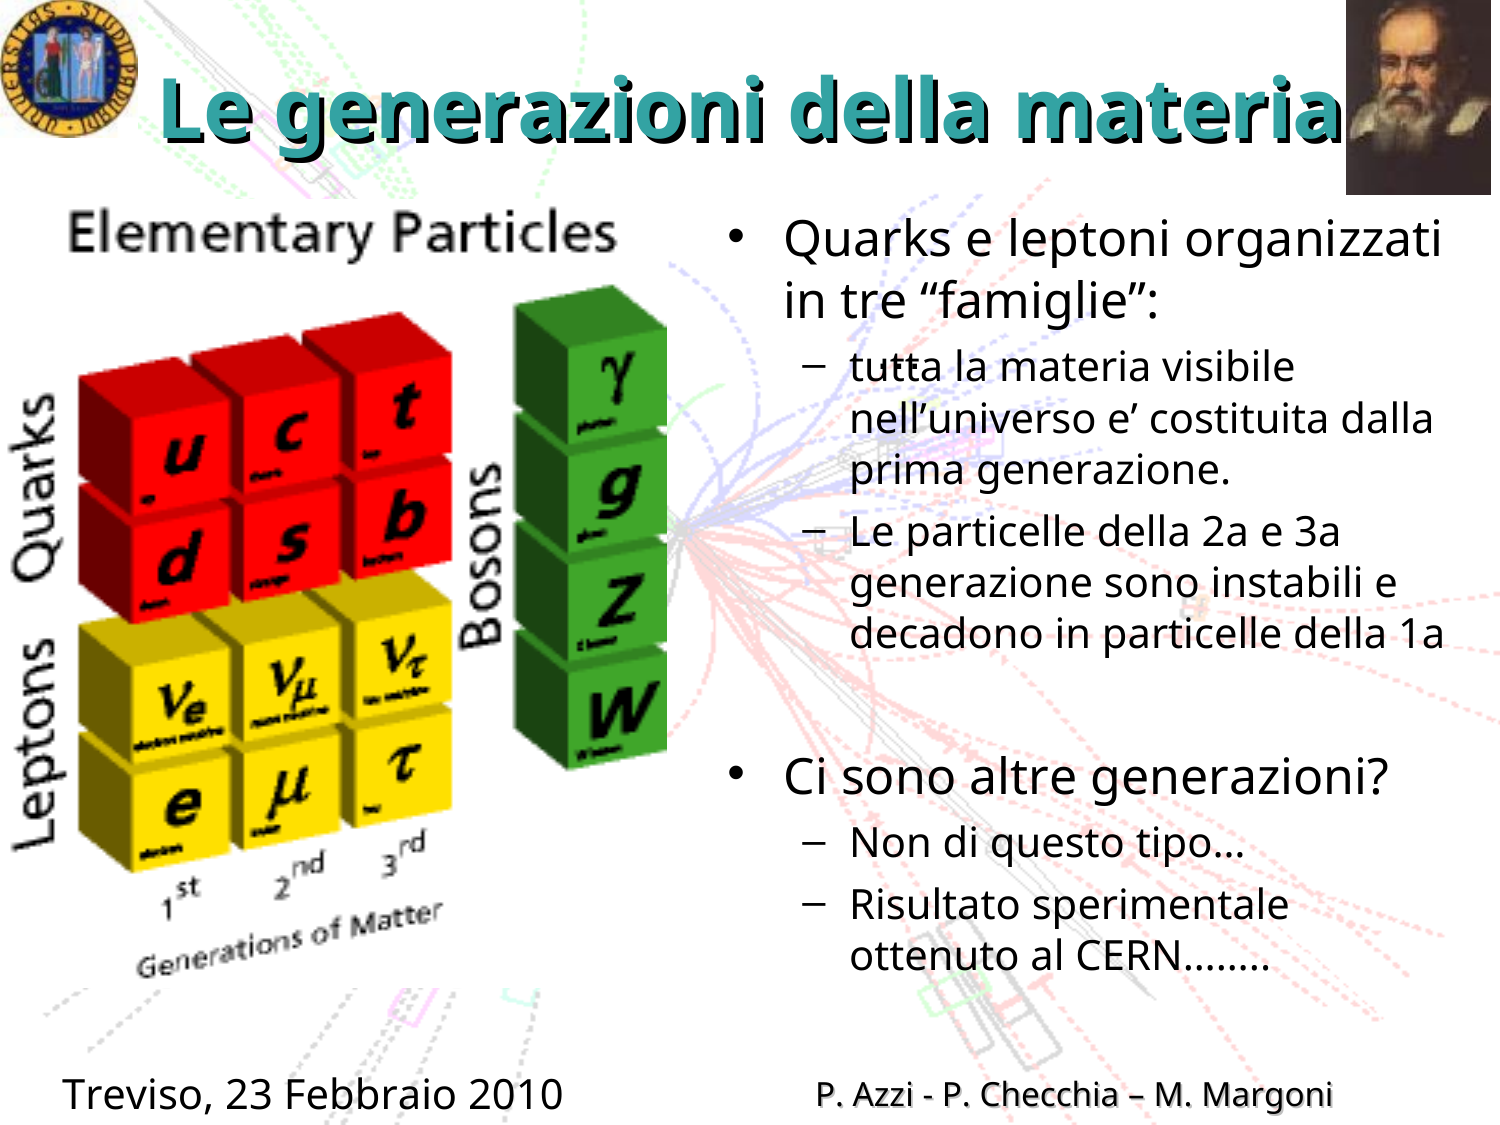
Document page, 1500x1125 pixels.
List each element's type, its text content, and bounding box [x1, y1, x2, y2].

title Le generazioni della materia [0, 0, 1500, 213]
picture [0, 199, 1500, 1125]
list Quarks e leptoni organizzati in tre “famiglie”: tutta la materia visibile nell’universo e’ costituita dalla prima generazione. Le particelle della 2a e 3a generazione sono instabili e decadono in particelle della 1a Ci sono altre generazioni? Non di questo tipo… Risultato sperimentale ottenuto al CERN…….. [712, 200, 1476, 1011]
